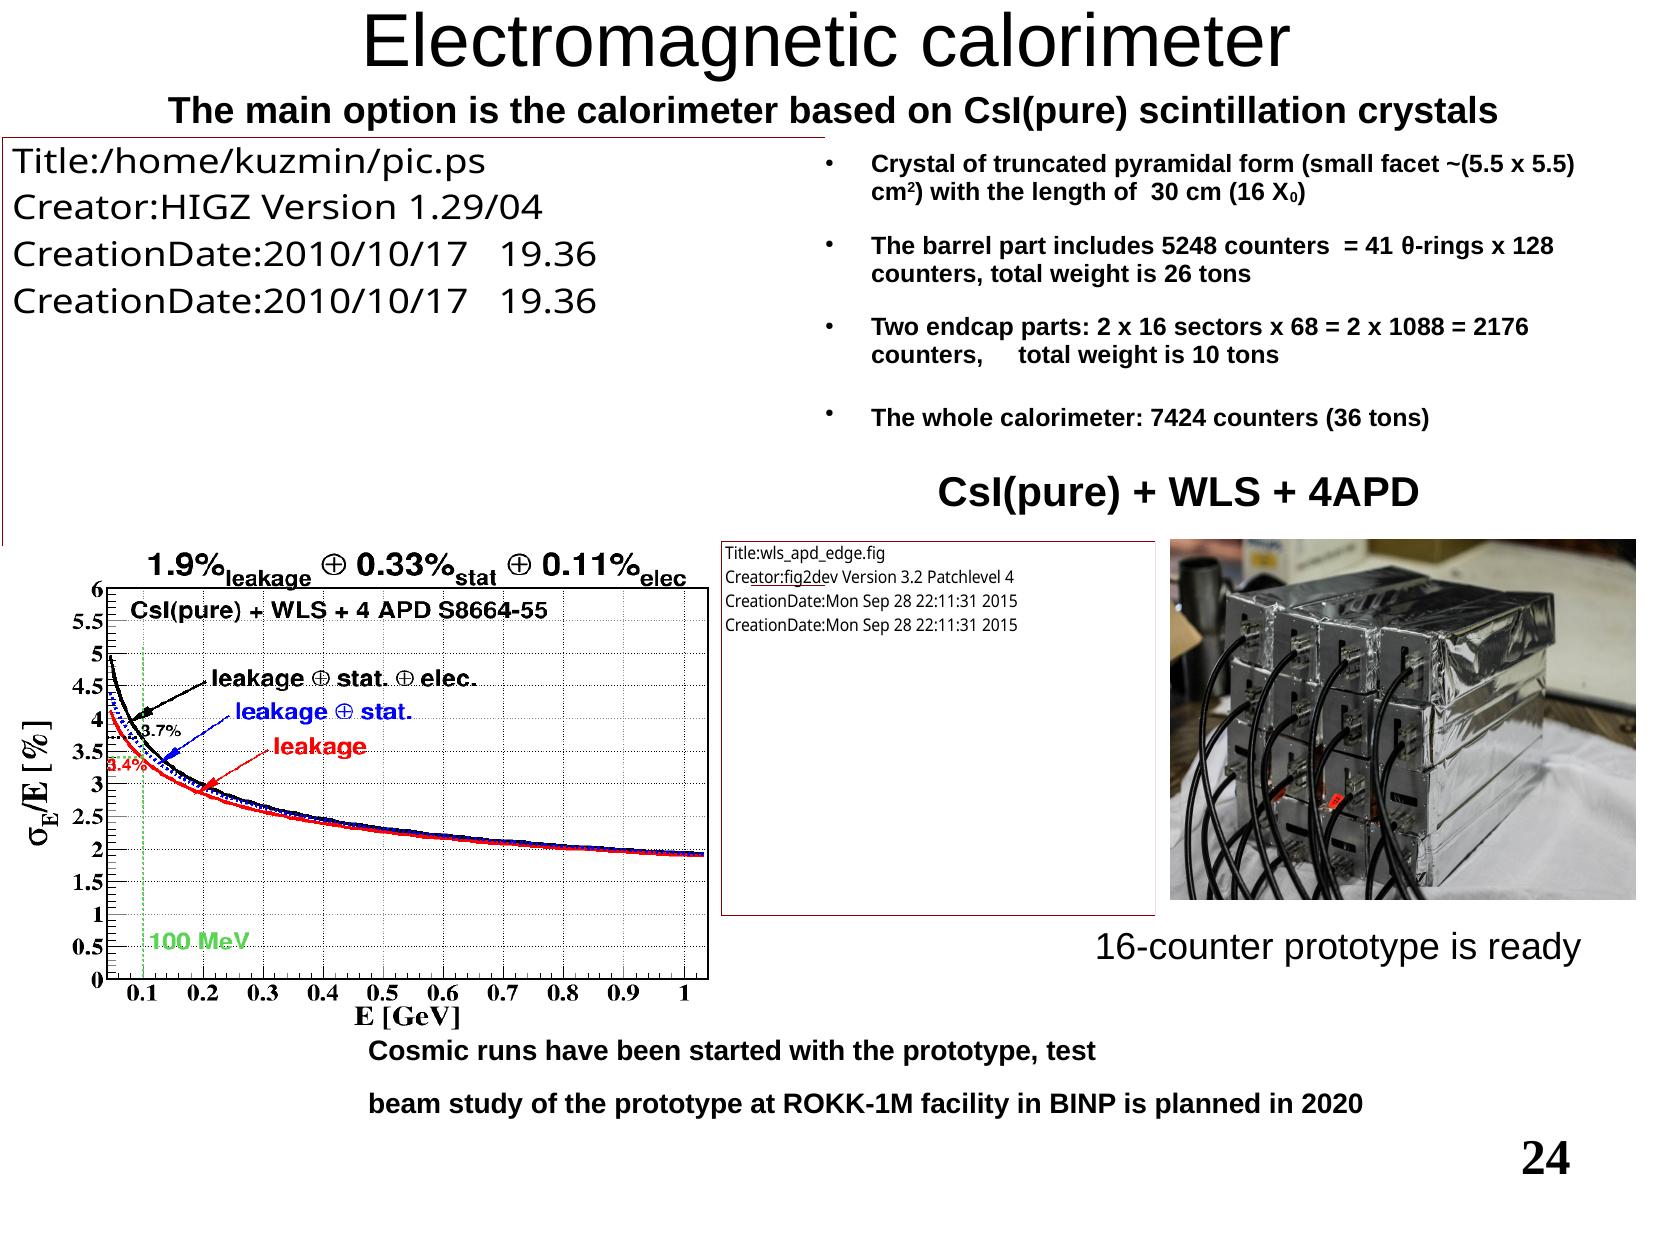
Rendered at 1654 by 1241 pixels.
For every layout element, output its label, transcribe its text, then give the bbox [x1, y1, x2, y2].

text_box Cosmic runs have been started with the prototype, test beam study of the prototype at ROKK-1M facility in BINP is planned in 2020 [315, 1035, 1381, 1126]
picture [0, 135, 1156, 1036]
list Crystal of truncated pyramidal form (small facet ~(5.5 x 5.5) cm2) with the length of 30 cm (16 X0) The barrel part includes 5248 counters = 41 θ-rings x 128 counters, total weight is 26 tons Two endcap parts: 2 x 16 sectors x 68 = 2 x 1088 = 2176 counters, total weight is 10 tons The whole calorimeter: 7424 counters (36 tons) [810, 150, 1636, 436]
title CsI(pure) + WLS + 4APD [870, 465, 1489, 520]
text_box The main option is the calorimeter based on CsI(pure) scintillation crystals [153, 82, 1516, 139]
text_box 16-counter prototype is ready [1080, 918, 1597, 976]
picture [1170, 539, 1636, 901]
title Electromagnetic calorimeter [82, 0, 1571, 83]
